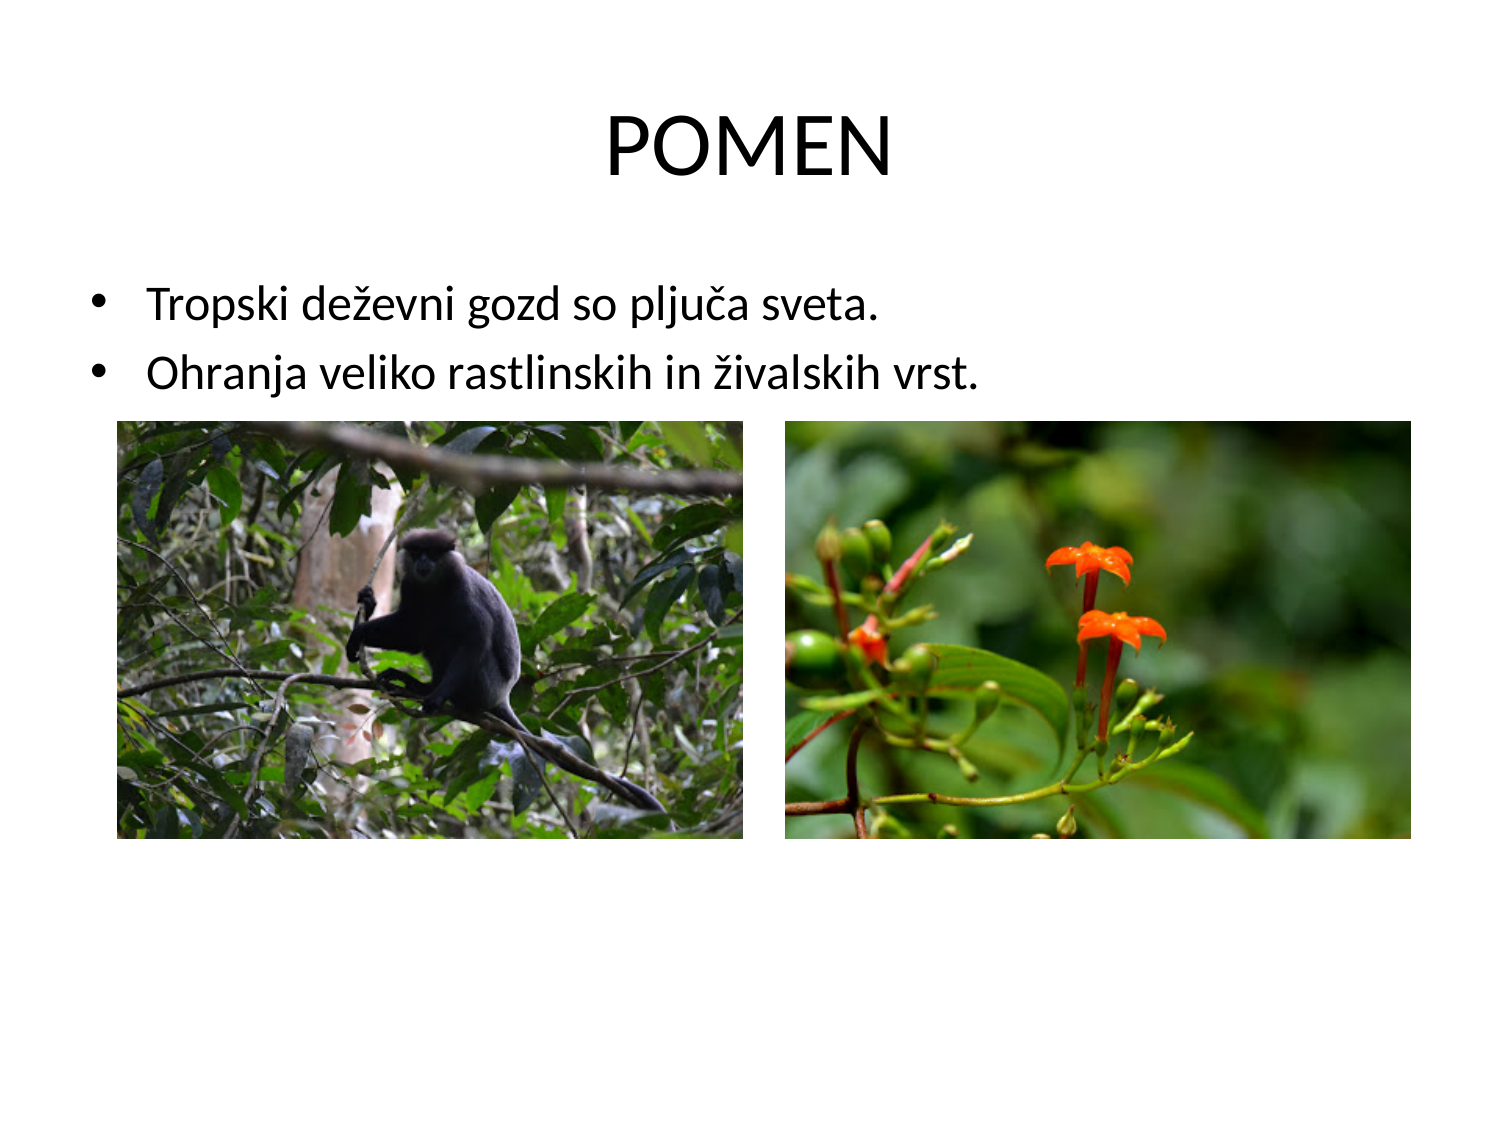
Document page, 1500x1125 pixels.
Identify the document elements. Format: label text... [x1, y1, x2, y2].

title POMEN [75, 45, 1425, 233]
list Tropski deževni gozd so pljuča sveta. Ohranja veliko rastlinskih in živalskih vrst. [75, 262, 1425, 1005]
picture [117, 421, 743, 839]
picture [785, 421, 1411, 839]
